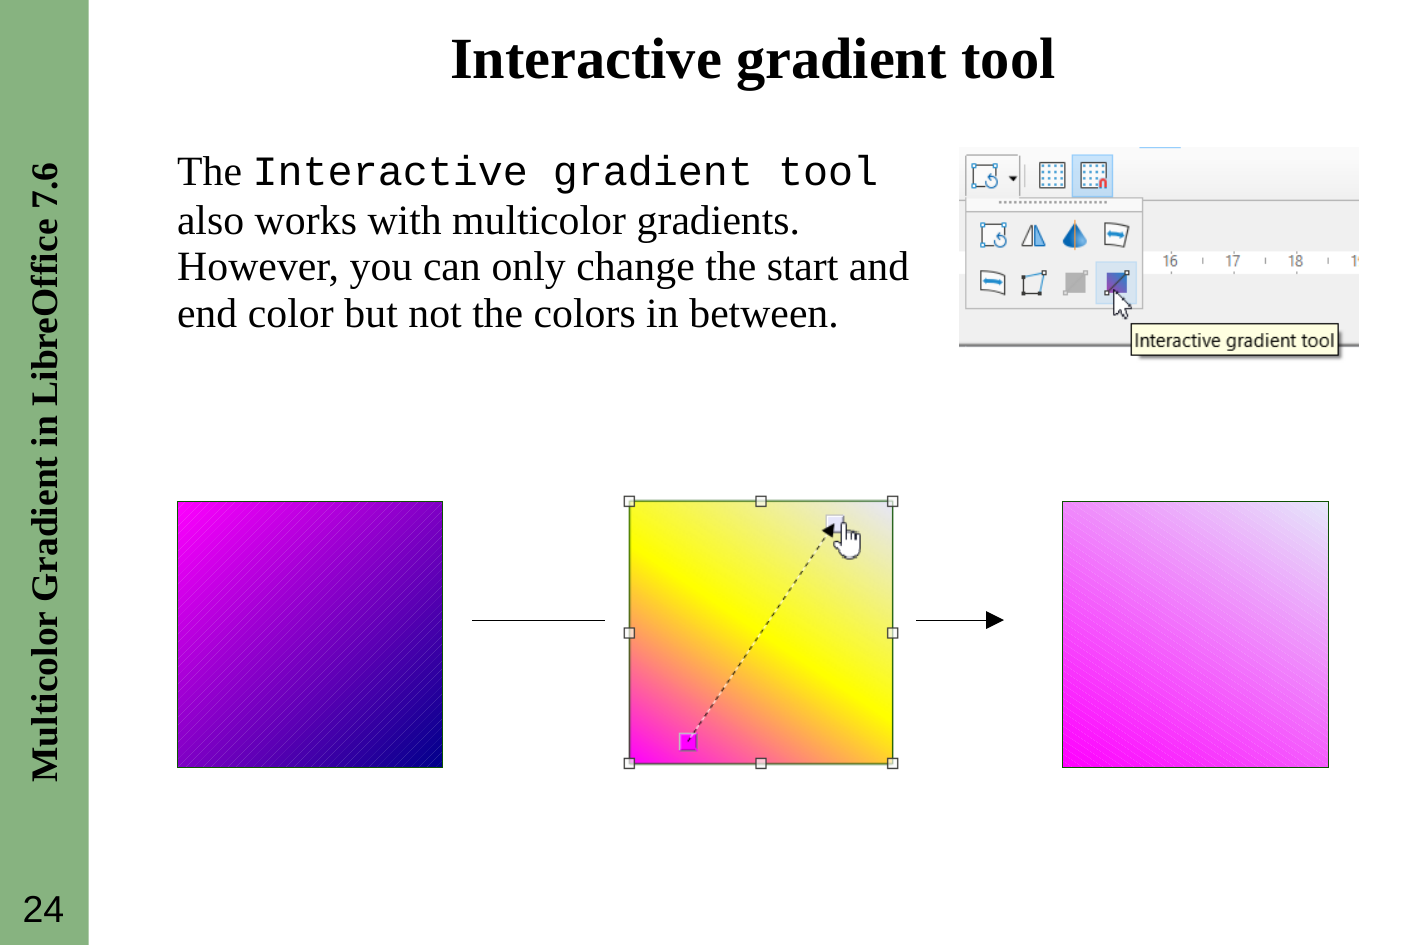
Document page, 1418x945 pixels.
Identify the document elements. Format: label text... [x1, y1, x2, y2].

text_box The Interactive gradient tool also works with multicolor gradients. However, you can only change the start and end color but not the colors in between. [177, 147, 945, 337]
text_box [1062, 501, 1329, 768]
picture [605, 472, 916, 788]
text_box [177, 501, 443, 768]
picture [959, 147, 1359, 366]
title Interactive gradient tool [88, 0, 1418, 119]
